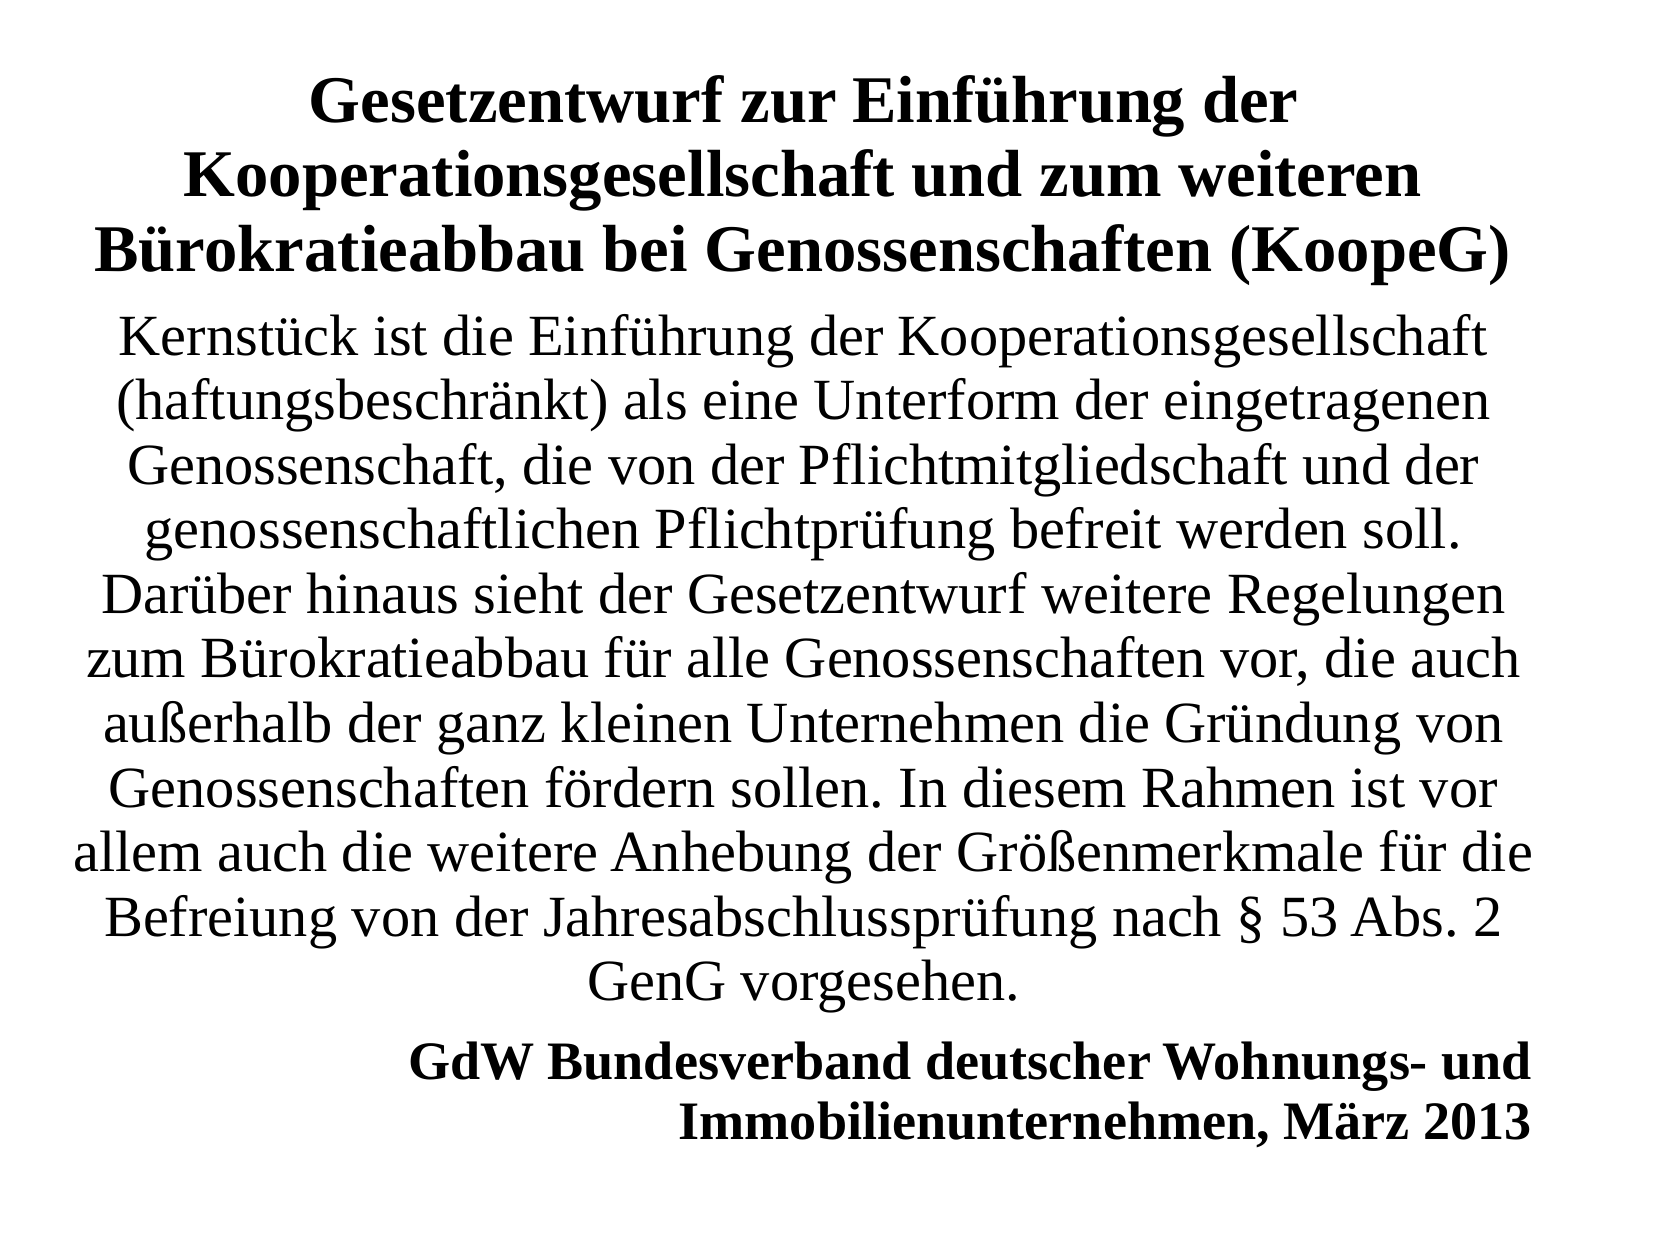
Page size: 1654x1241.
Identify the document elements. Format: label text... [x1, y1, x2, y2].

text_box Gesetzentwurf zur Einführung der Kooperationsgesellschaft und zum weiteren Bürokratieabbau bei Genossenschaften (KoopeG) Kernstück ist die Einführung der Kooperationsgesellschaft (haftungsbeschränkt) als eine Unterform der eingetragenen Genossenschaft, die von der Pflichtmitgliedschaft und der genossenschaftlichen Pflichtprüfung befreit werden soll. Darüber hinaus sieht der Gesetzentwurf weitere Regelungen zum Bürokratieabbau für alle Genossenschaften vor, die auch außerhalb der ganz kleinen Unternehmen die Gründung von Genossenschaften fördern sollen. In diesem Rahmen ist vor allem auch die weitere Anhebung der Größenmerkmale für die Befreiung von der Jahresabschlussprüfung nach § 53 Abs. 2 GenG vorgesehen. GdW Bundesverband deutscher Wohnungs- und Immobilienunternehmen, März 2013 [59, 55, 1595, 1159]
